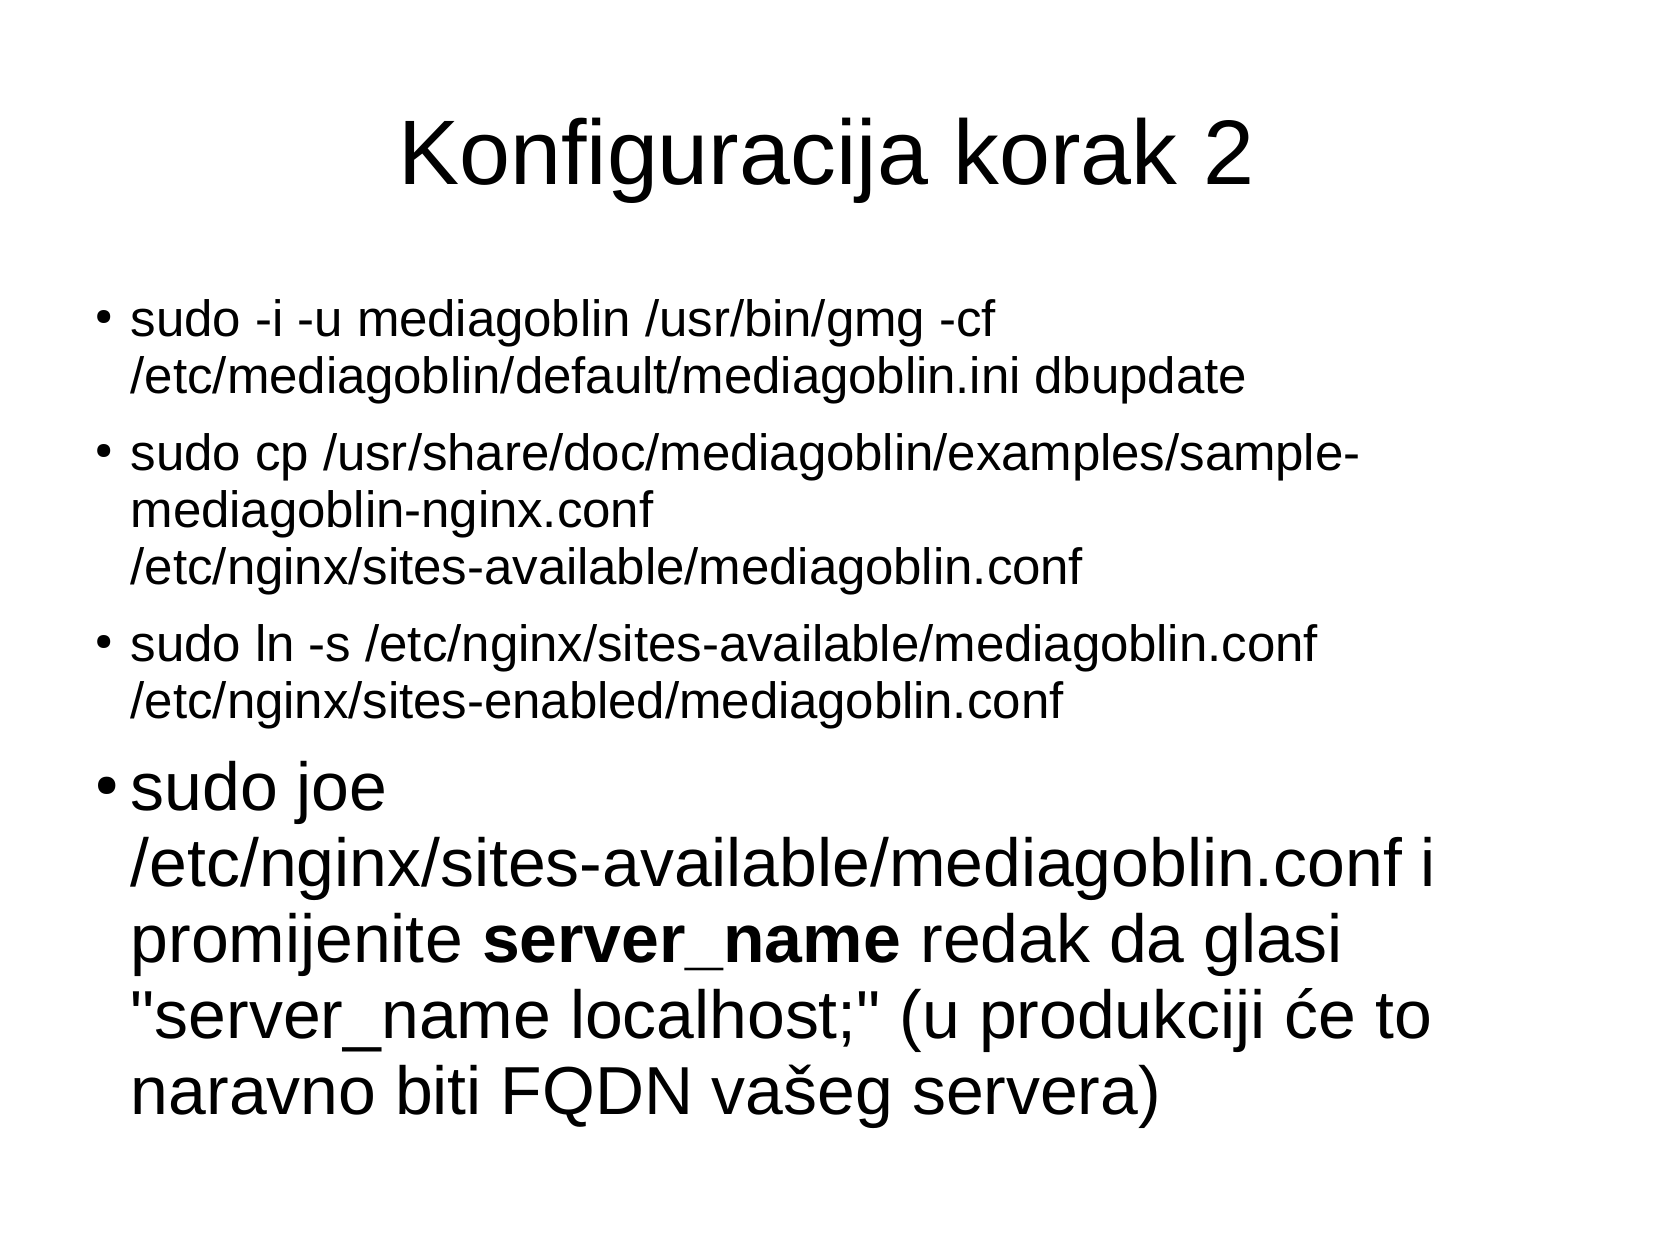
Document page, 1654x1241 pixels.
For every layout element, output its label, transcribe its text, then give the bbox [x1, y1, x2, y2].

list sudo -i -u mediagoblin /usr/bin/gmg -cf /etc/mediagoblin/default/mediagoblin.ini dbupdate sudo cp /usr/share/doc/mediagoblin/examples/sample-mediagoblin-nginx.conf /etc/nginx/sites-available/mediagoblin.conf sudo ln -s /etc/nginx/sites-available/mediagoblin.conf /etc/nginx/sites-enabled/mediagoblin.conf sudo joe /etc/nginx/sites-available/mediagoblin.conf i promijenite server_name redak da glasi "server_name localhost;" (u produkciji će to naravno biti FQDN vašeg servera) [82, 290, 1538, 1146]
title Konfiguracija korak 2 [82, 49, 1571, 257]
